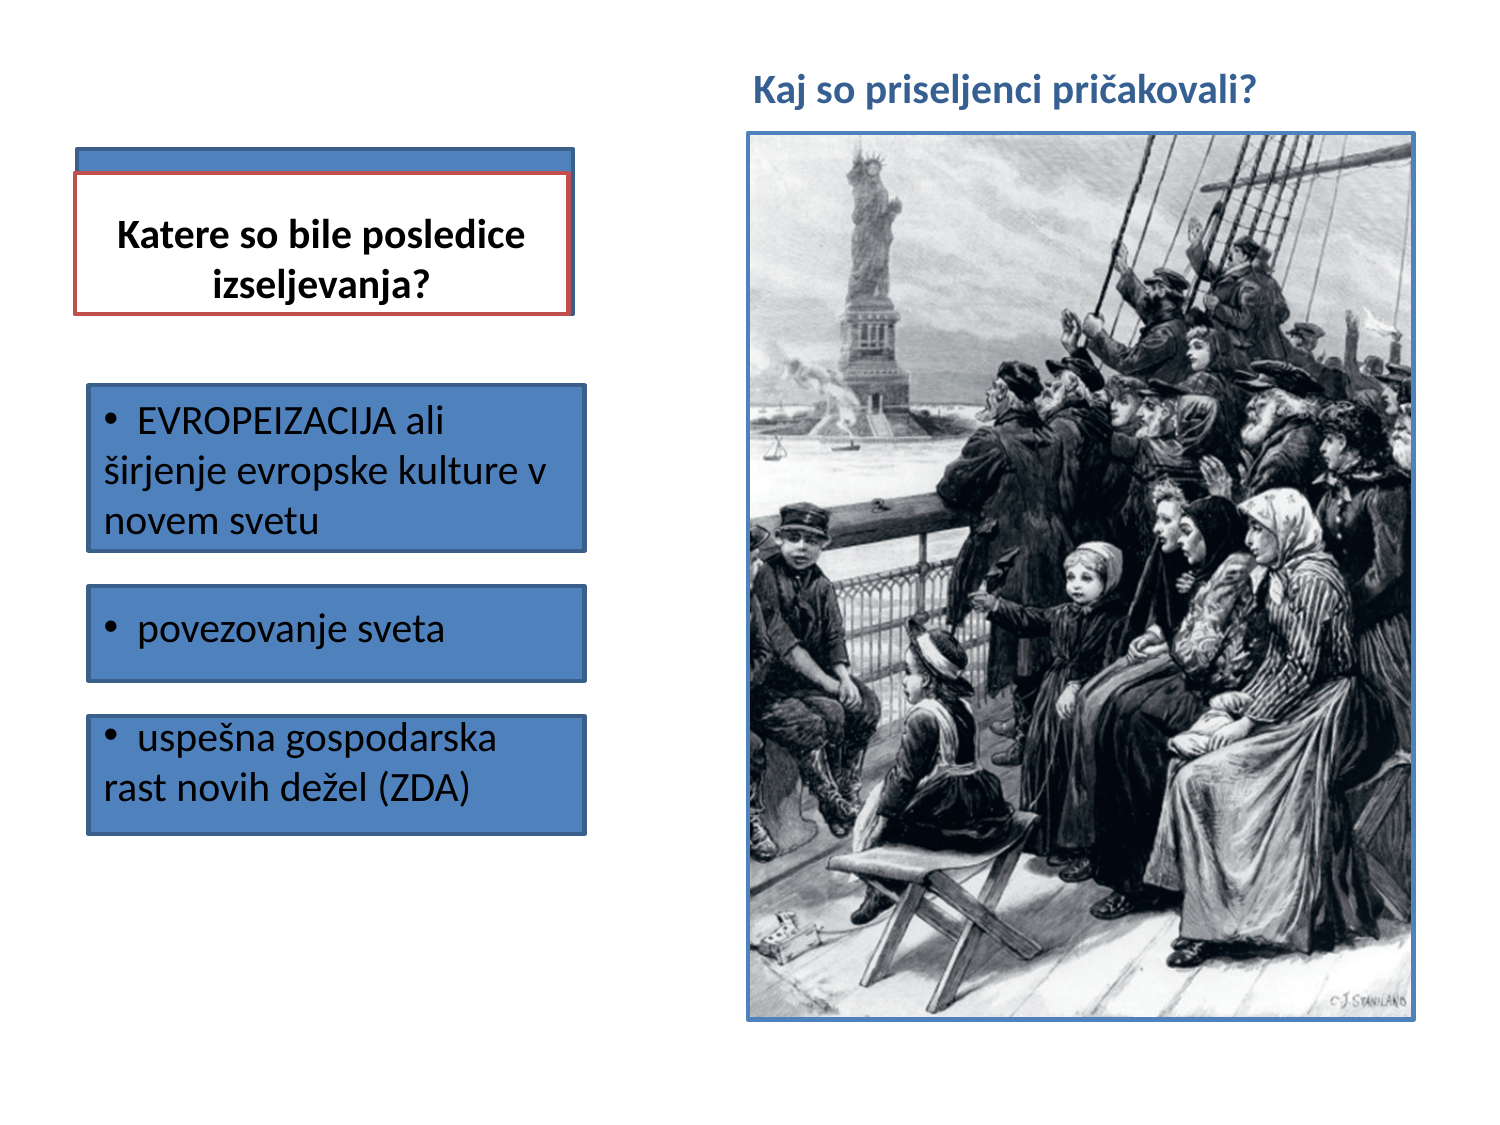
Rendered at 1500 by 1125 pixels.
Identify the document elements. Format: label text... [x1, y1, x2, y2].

picture [750, 135, 1412, 1018]
list EVROPEIZACIJA ali širjenje evropske kulture v novem svetu povezovanje sveta uspešna gospodarska rast novih dežel (ZDA) [88, 385, 582, 1017]
list Kaj so priseljenci pričakovali? [738, 54, 1425, 1015]
title Katere so bile posledice izseljevanja? [75, 172, 569, 315]
text_box [76, 148, 573, 315]
